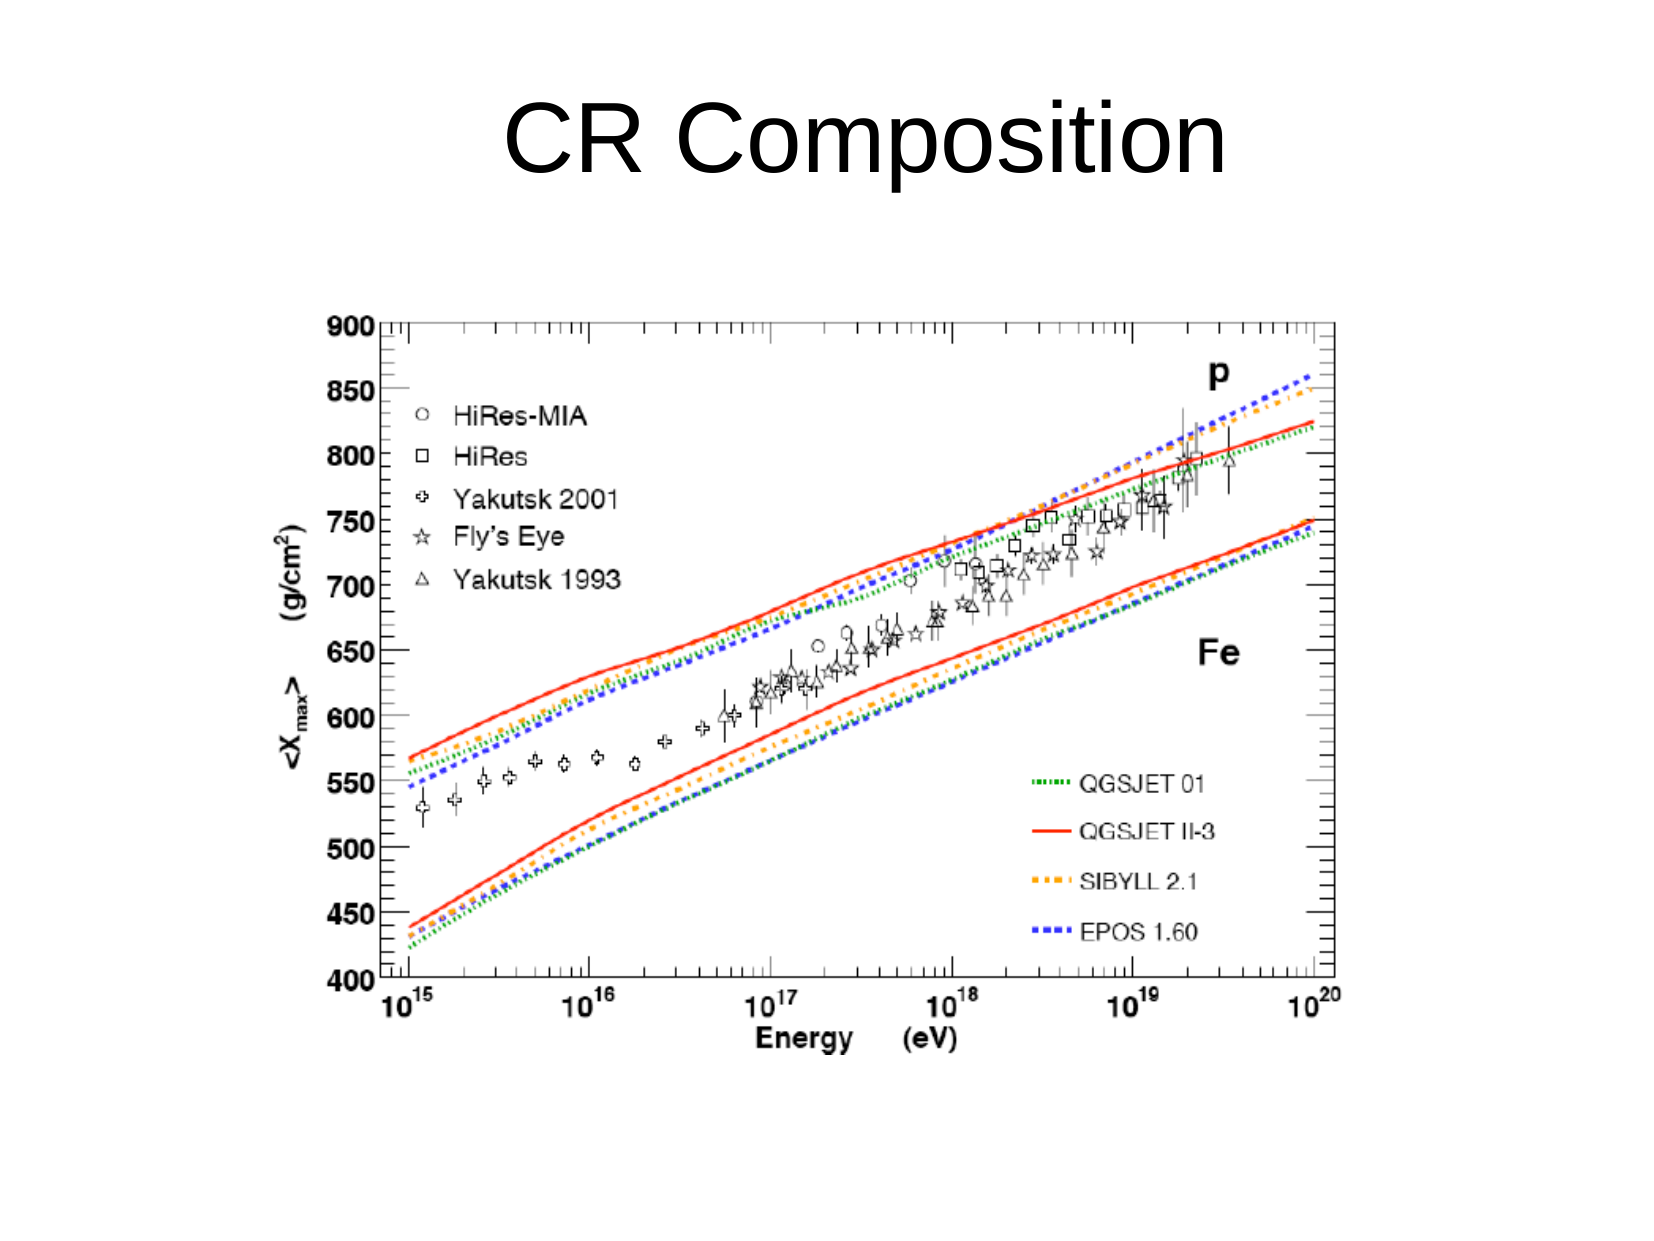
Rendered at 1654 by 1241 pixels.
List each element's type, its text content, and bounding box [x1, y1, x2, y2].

picture [244, 279, 1410, 1055]
text_box CR Composition [487, 75, 1246, 239]
